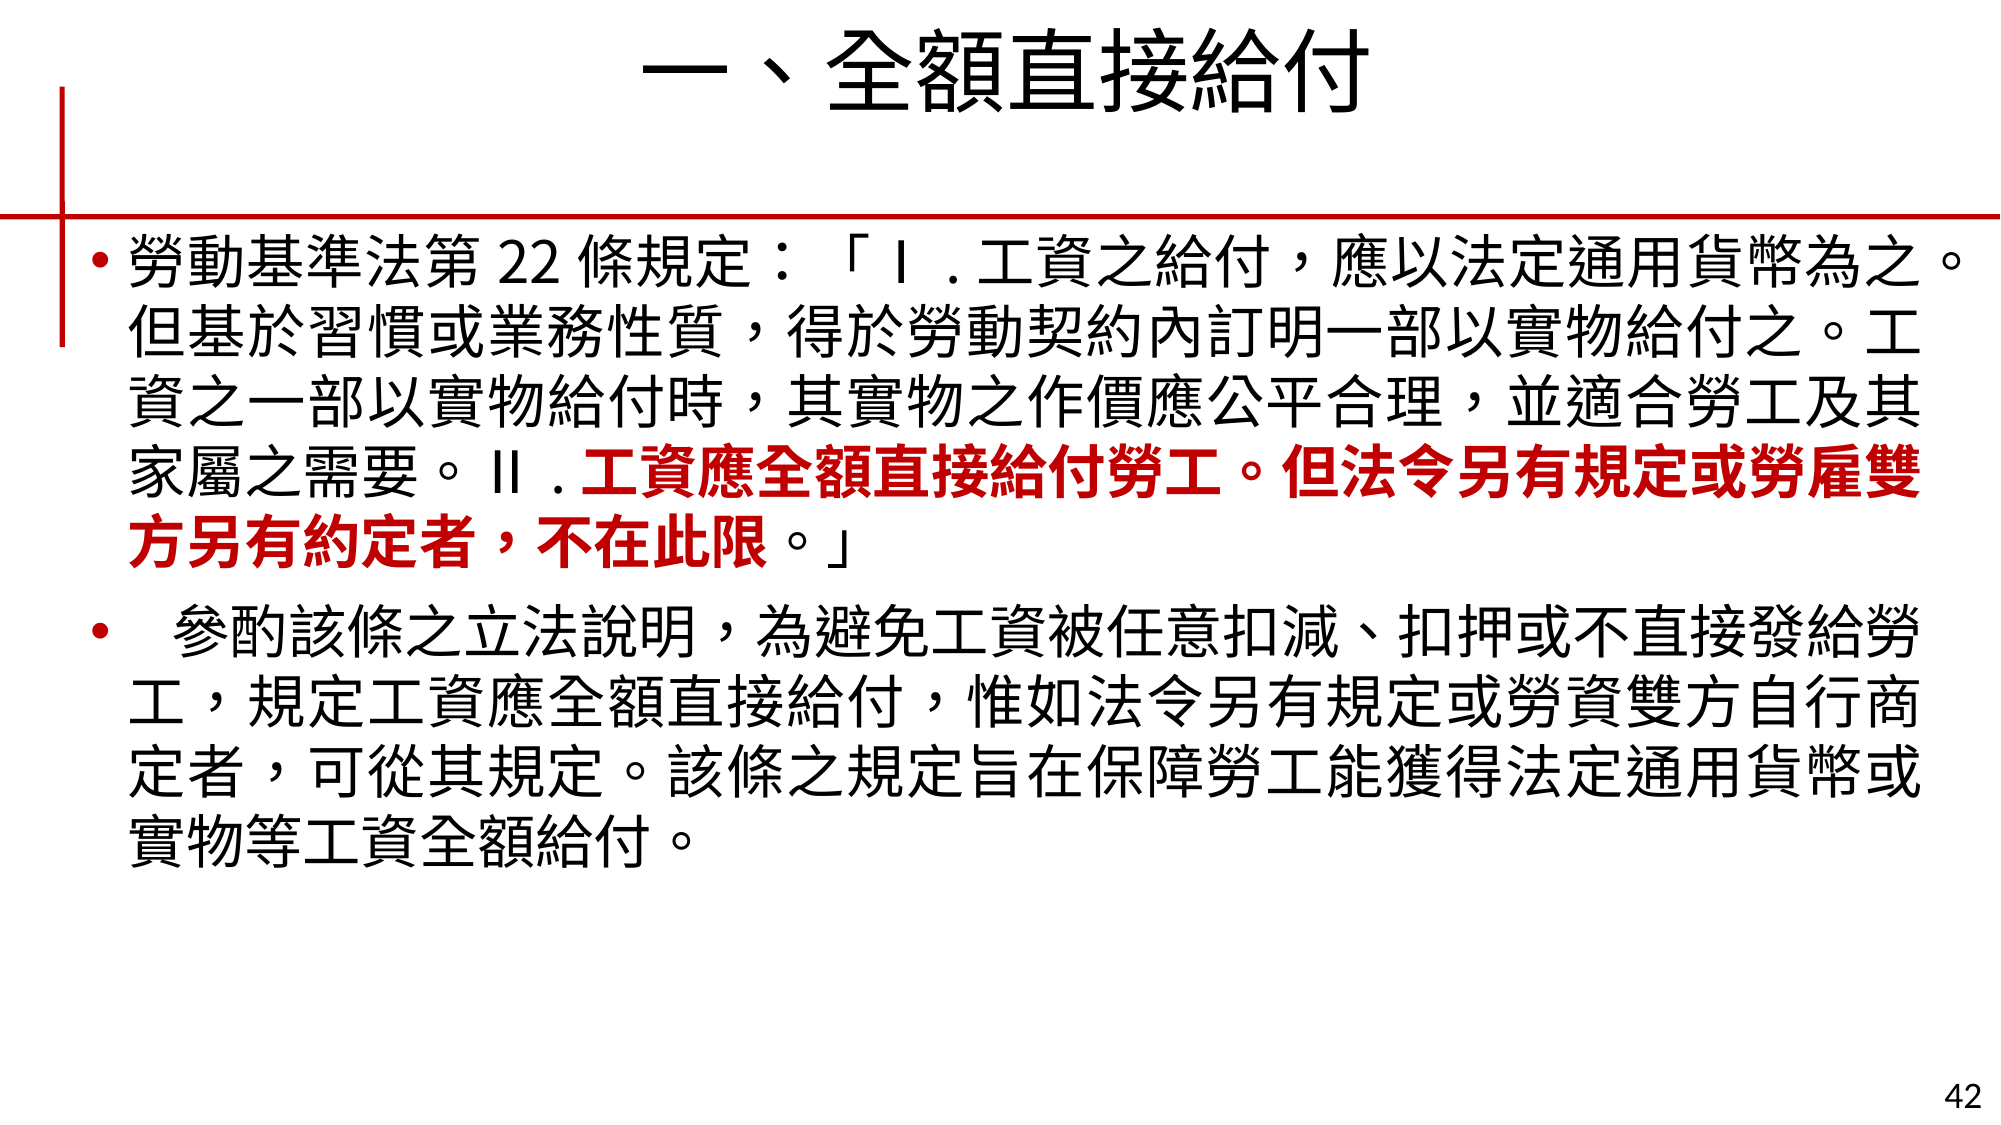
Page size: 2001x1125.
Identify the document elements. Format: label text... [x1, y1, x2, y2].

title 一、全額直接給付 [75, 6, 1938, 211]
list 勞動基準法第22條規定：「Ⅰ.工資之給付，應以法定通用貨幣為之。但基於習慣或業務性質，得於勞動契約內訂明一部以實物給付之。工資之一部以實物給付時，其實物之作價應公平合理，並適合勞工及其家屬之需要。Ⅱ.工資應全額直接給付勞工。但法令另有規定或勞雇雙方另有約定者，不在此限。」 參酌該條之立法說明，為避免工資被任意扣減、扣押或不直接發給勞工，規定工資應全額直接給付，惟如法令另有規定或勞資雙方自行商定者，可從其規定。該條之規定旨在保障勞工能獲得法定通用貨幣或實物等工資全額給付。 [75, 217, 1938, 1027]
slide_number <編號> [1701, 1063, 1998, 1118]
